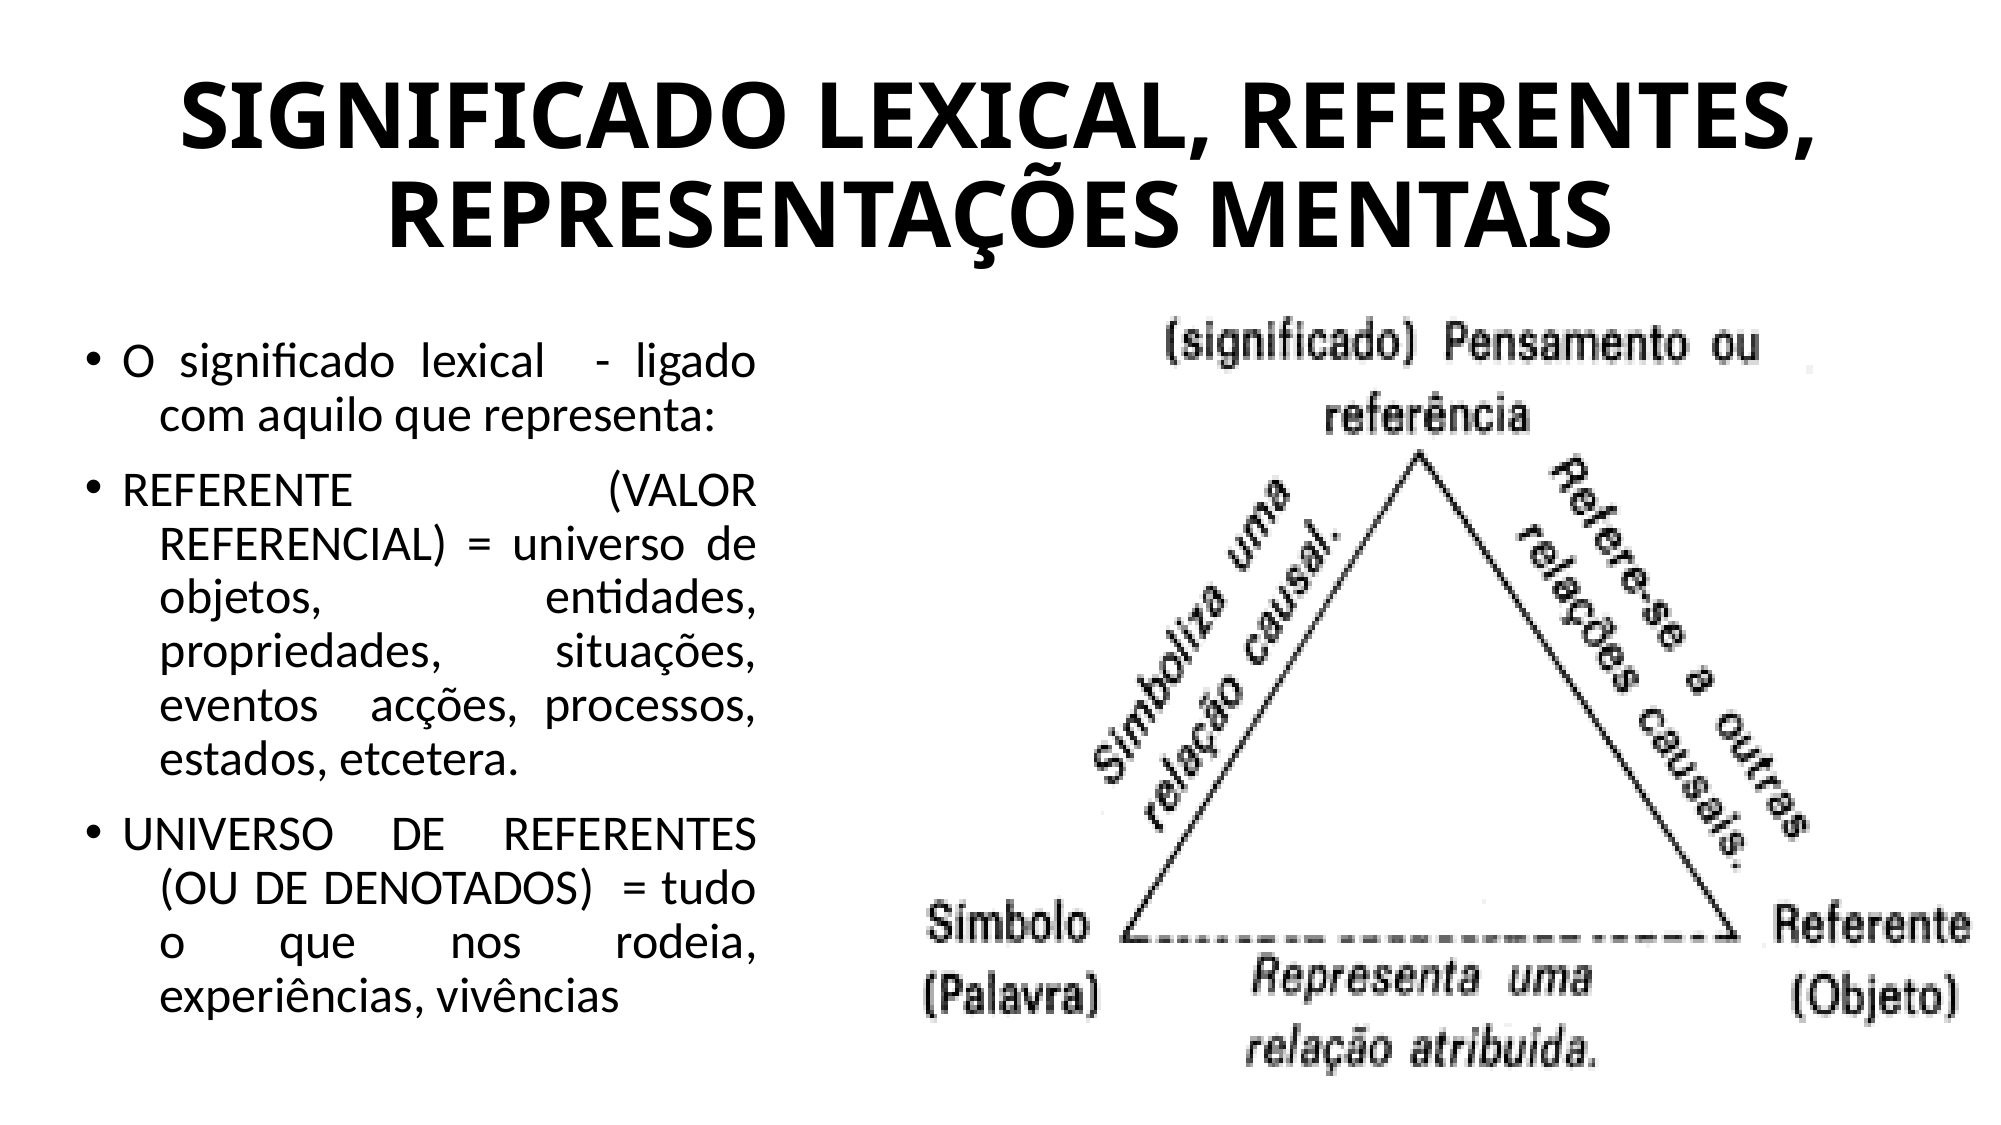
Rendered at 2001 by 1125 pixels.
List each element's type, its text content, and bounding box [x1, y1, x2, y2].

picture [905, 299, 1981, 1094]
list O significado lexical - ligado com aquilo que representa: REFERENTE (VALOR REFERENCIAL) = universo de objetos, entidades, propriedades, situações, eventos acções, processos, estados, etcetera. UNIVERSO DE REFERENTES (OU DE DENOTADOS) = tudo o que nos rodeia, experiências, vivências [69, 326, 773, 1041]
title SIGNIFICADO LEXICAL, REFERENTES, REPRESENTAÇÕES MENTAIS [137, 59, 1863, 278]
